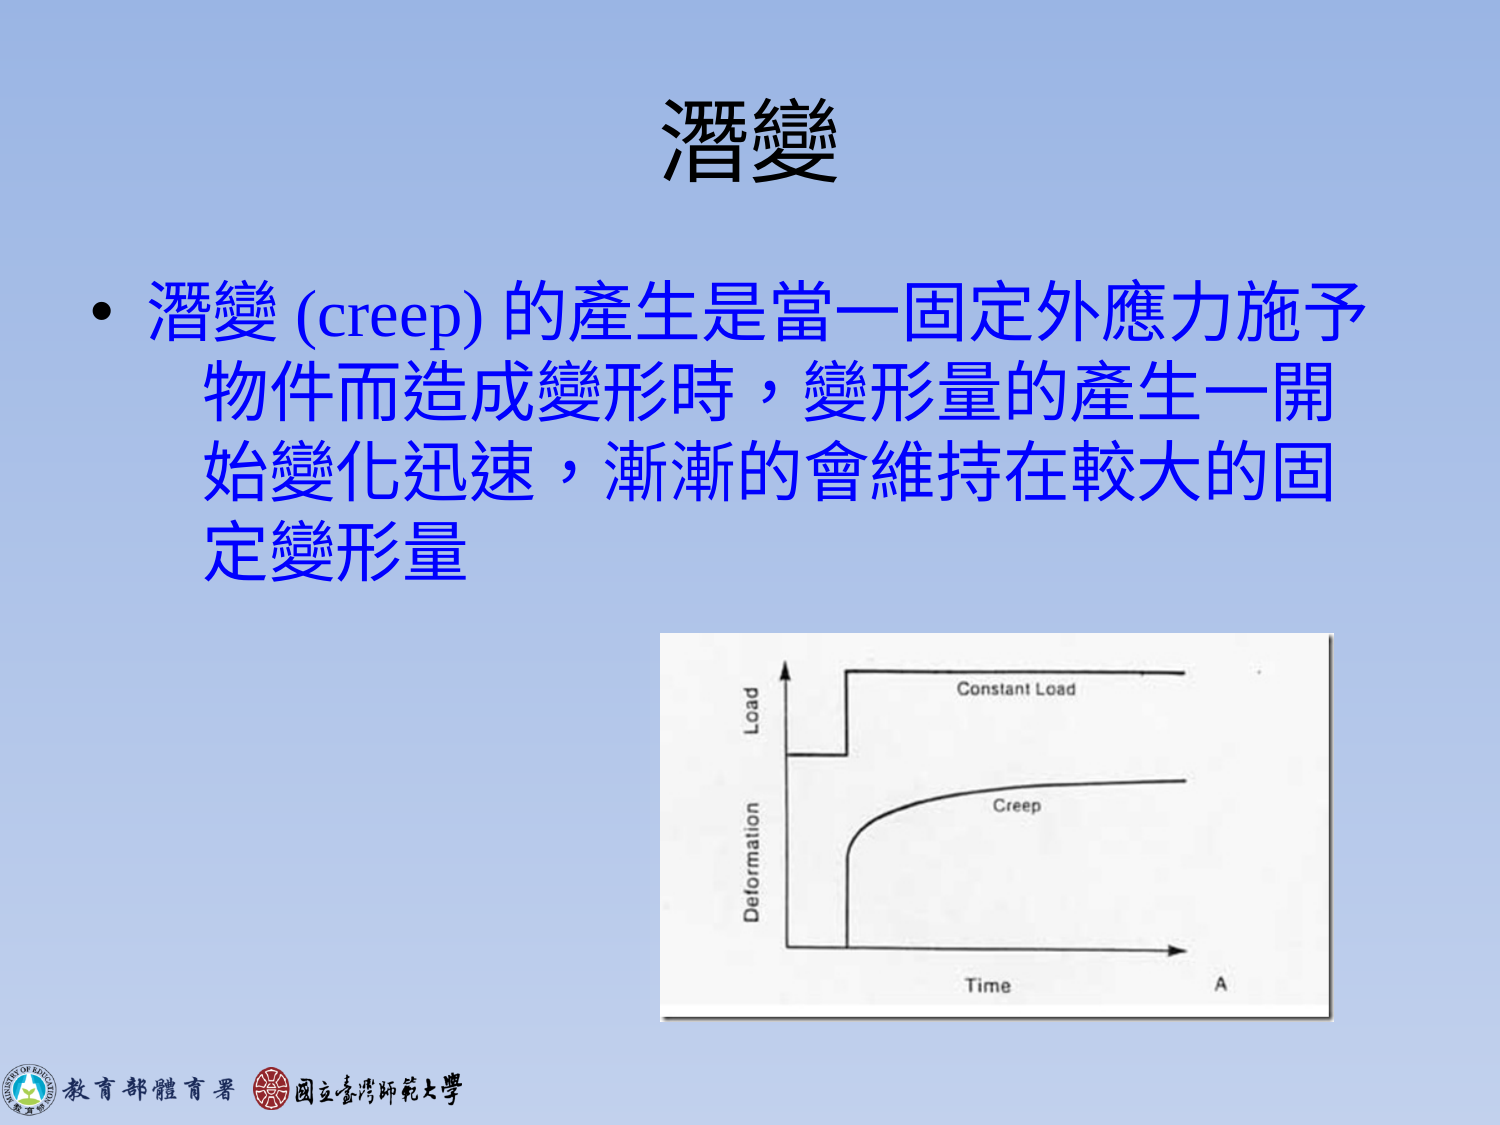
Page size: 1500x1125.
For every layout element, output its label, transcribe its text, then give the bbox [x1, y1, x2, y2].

picture [660, 633, 1334, 1022]
title 潛變 [75, 45, 1426, 233]
list 潛變(creep)的產生是當一固定外應力施予物件而造成變形時，變形量的產生一開始變化迅速，漸漸的會維持在較大的固定變形量 [75, 262, 1401, 1005]
